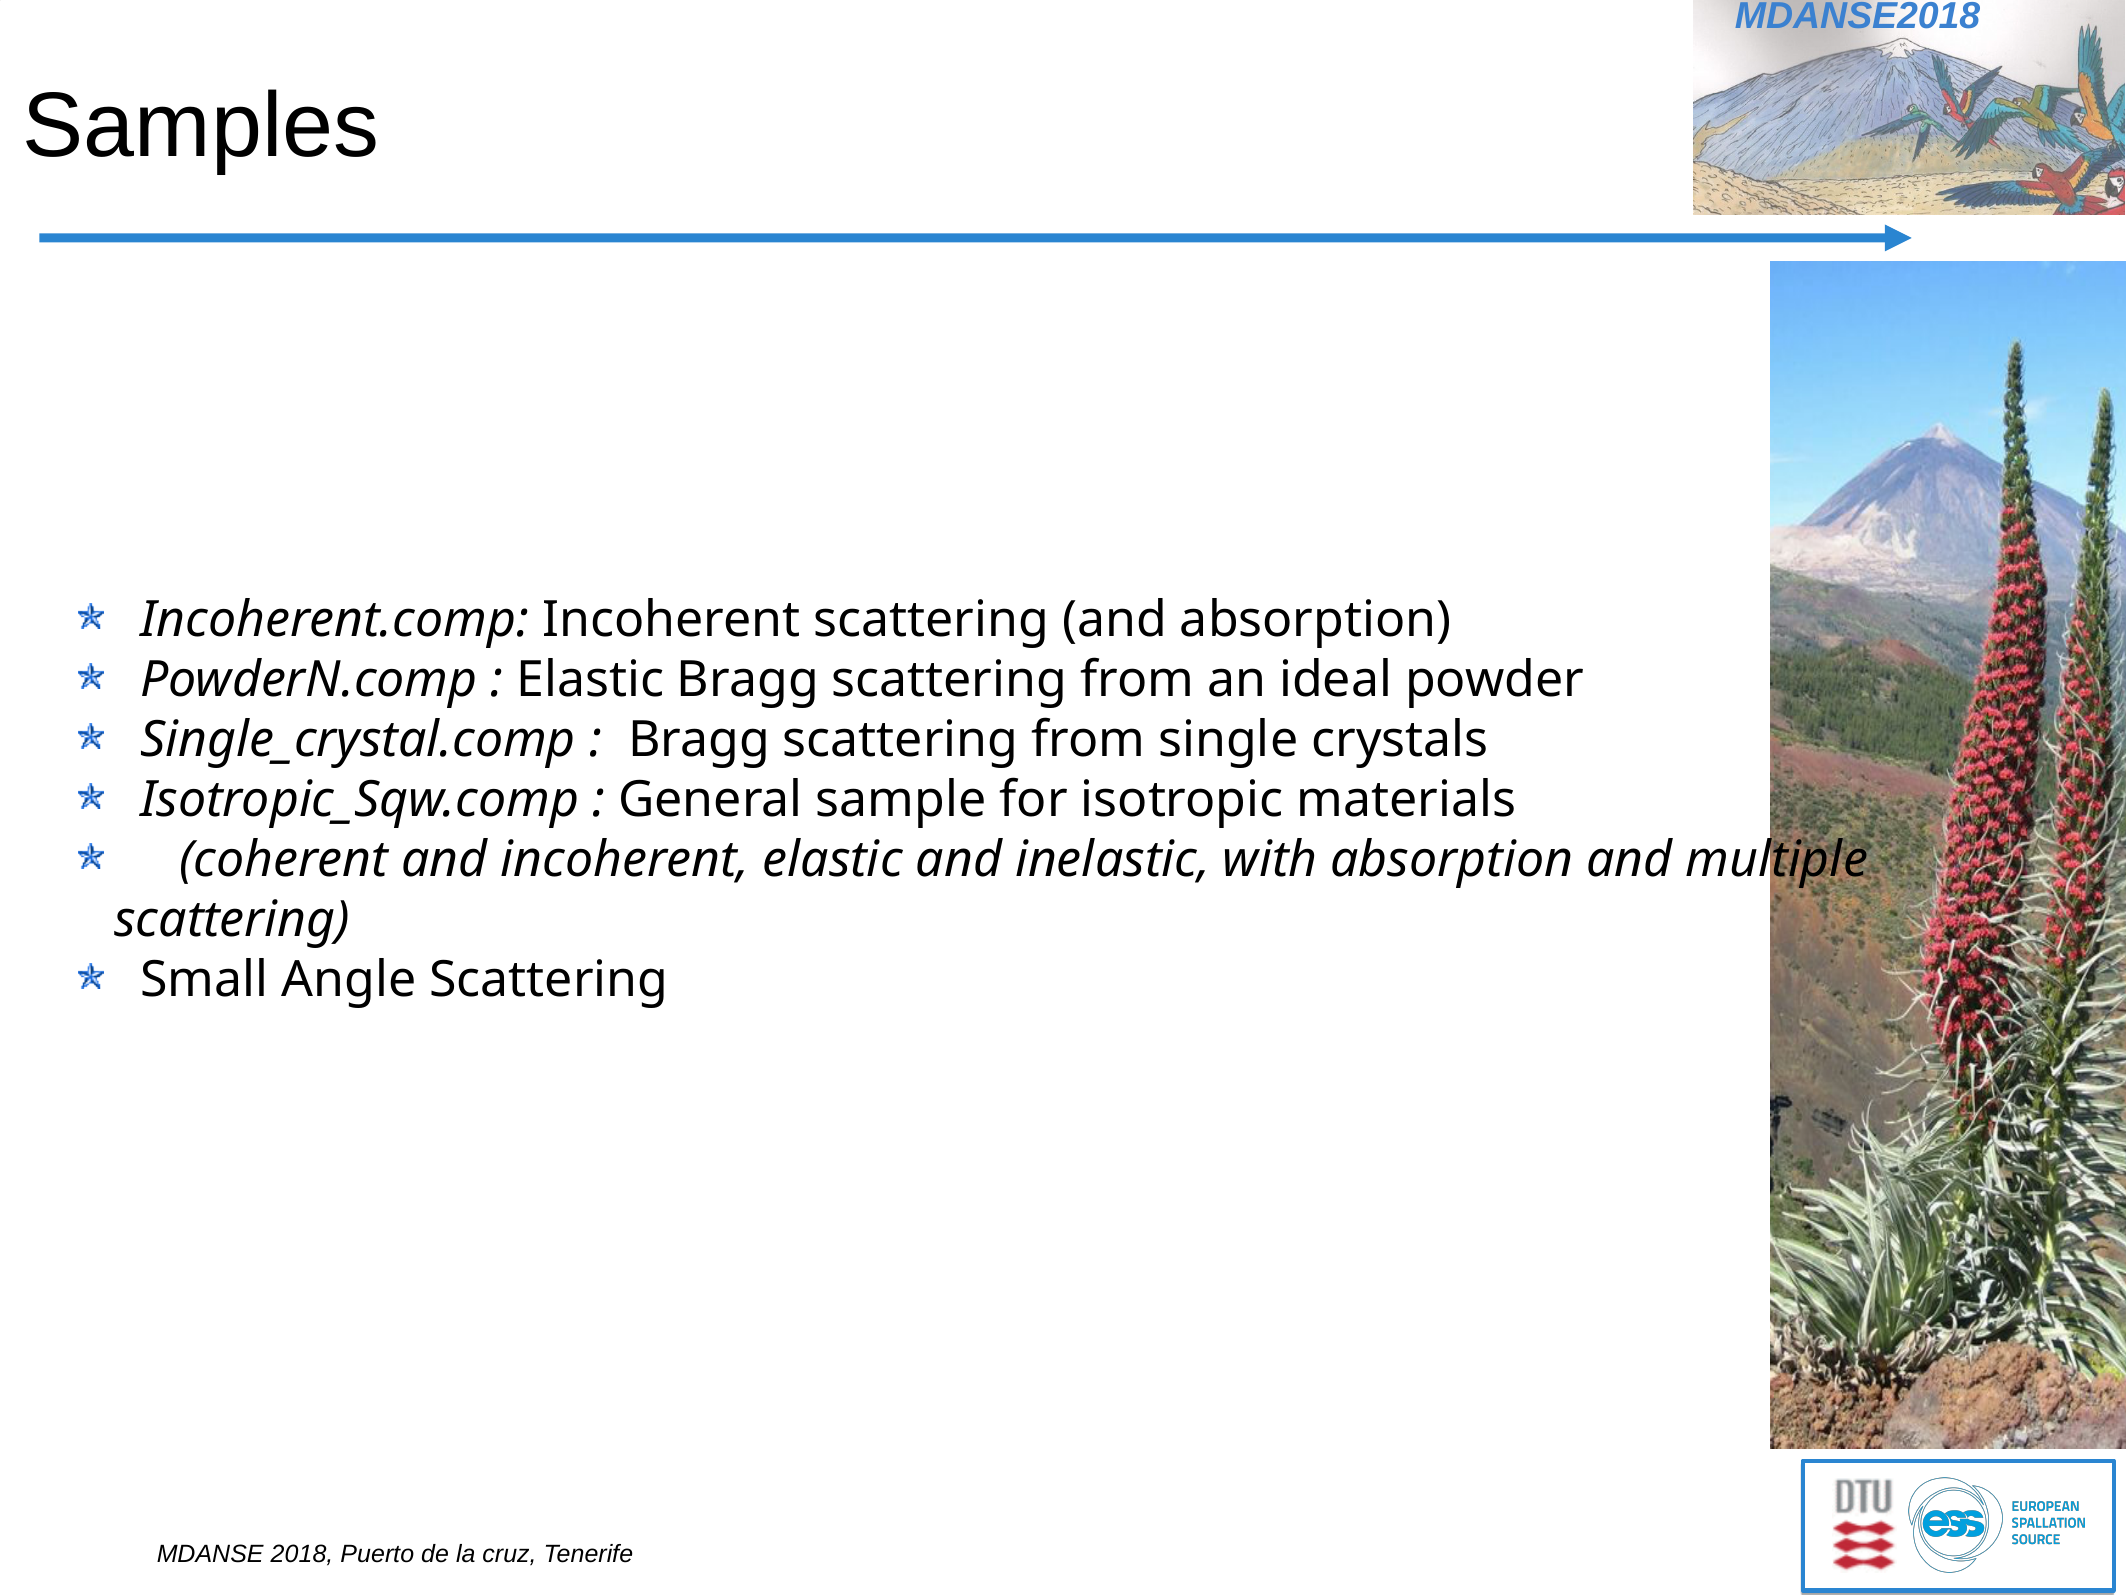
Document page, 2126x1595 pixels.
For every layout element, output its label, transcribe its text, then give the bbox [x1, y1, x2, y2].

picture [1832, 1477, 1897, 1573]
title Samples [22, 40, 1938, 209]
picture [78, 843, 104, 869]
text_box Incoherent.comp: Incoherent scattering (and absorption) PowderN.comp : Elastic Bragg scattering from an ideal powder Single_crystal.comp : Bragg scattering from single crystals Isotropic_Sqw.comp : General sample for isotropic materials (coherent and incoherent, elastic and inelastic, with absorption and multiple scattering) Small Angle Scattering [70, 577, 1915, 1015]
picture [78, 663, 104, 689]
picture [1770, 261, 2126, 1449]
picture [78, 963, 104, 989]
picture [78, 783, 104, 809]
picture [1693, 0, 2125, 215]
picture [78, 603, 104, 629]
picture [1908, 1477, 2085, 1573]
picture [78, 723, 104, 749]
